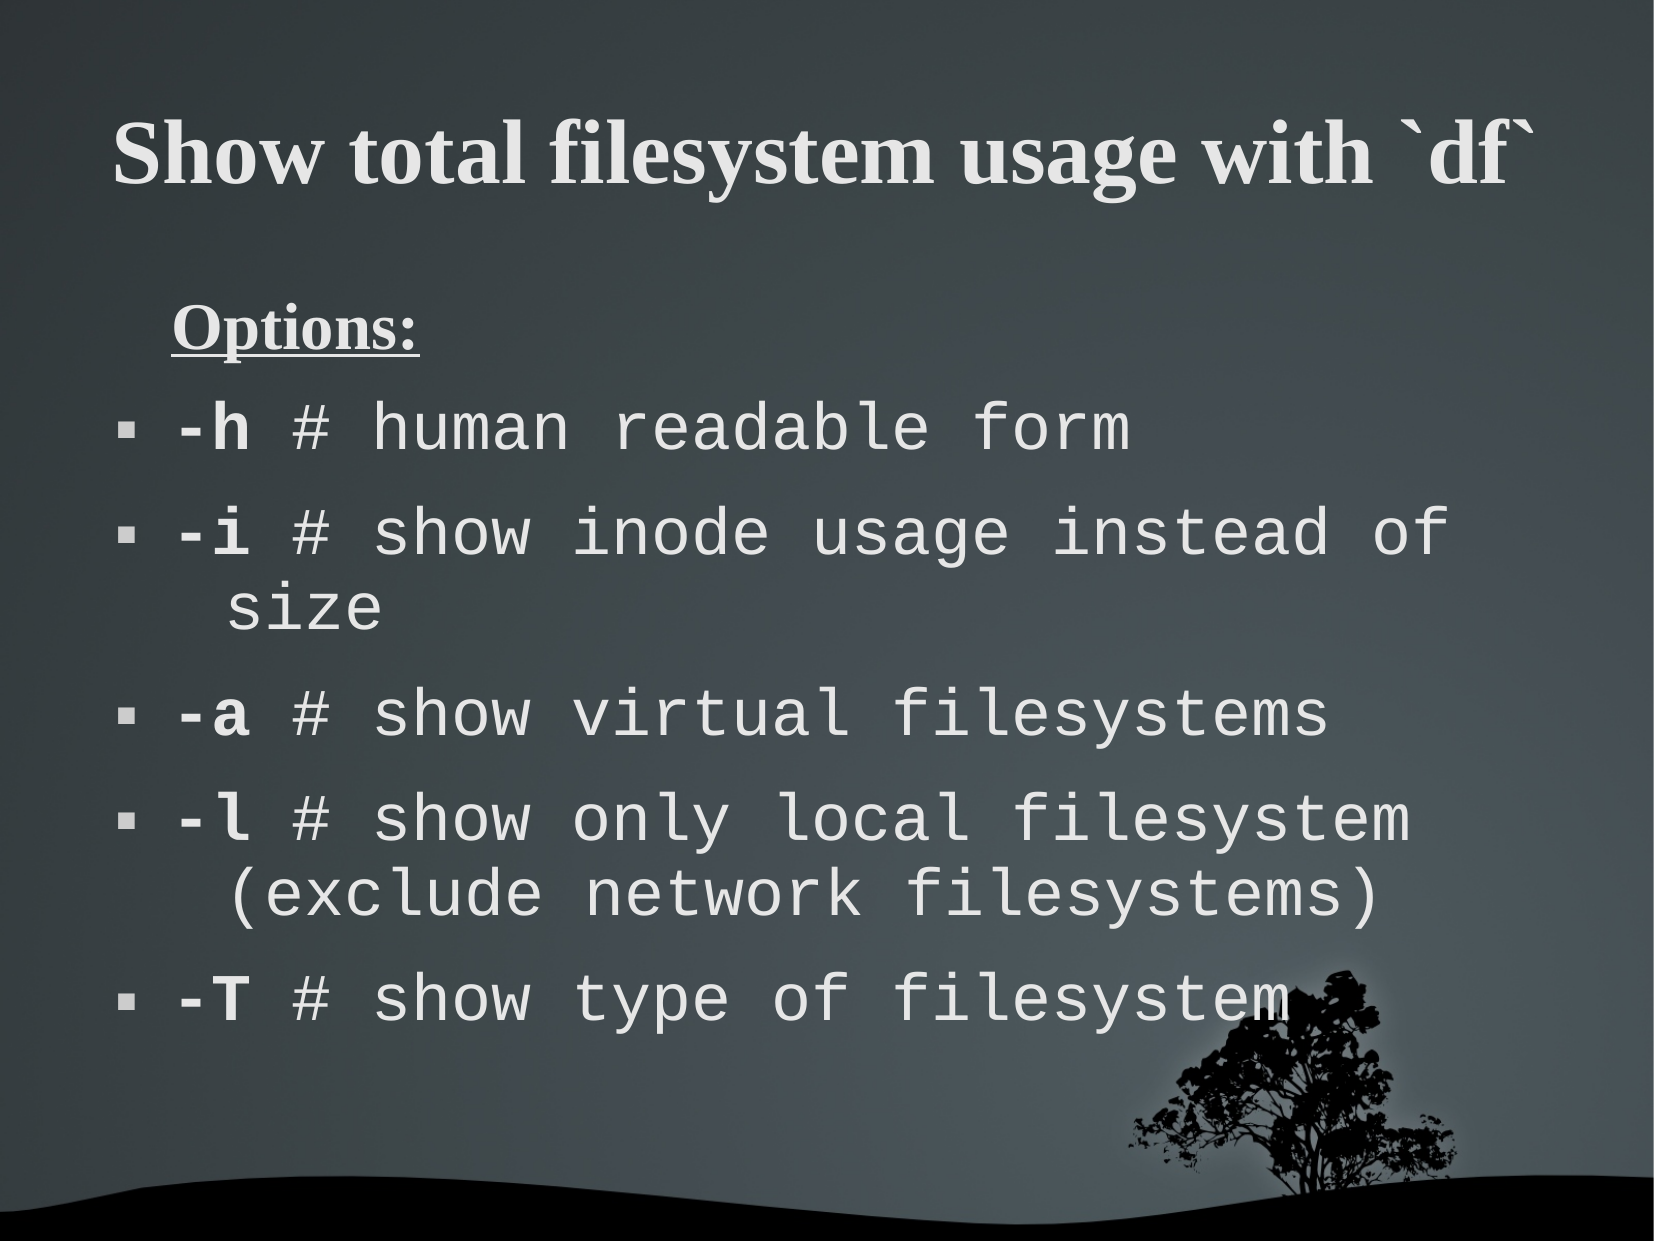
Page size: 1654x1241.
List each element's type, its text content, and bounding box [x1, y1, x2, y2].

list Options: -h # human readable form -i # show inode usage instead of size -a # show virtual filesystems -l # show only local filesystem (exclude network filesystems) -Τ # show type of filesystem [82, 290, 1571, 1109]
picture [0, 0, 1654, 1241]
title Show total filesystem usage with `df` [82, 33, 1571, 273]
